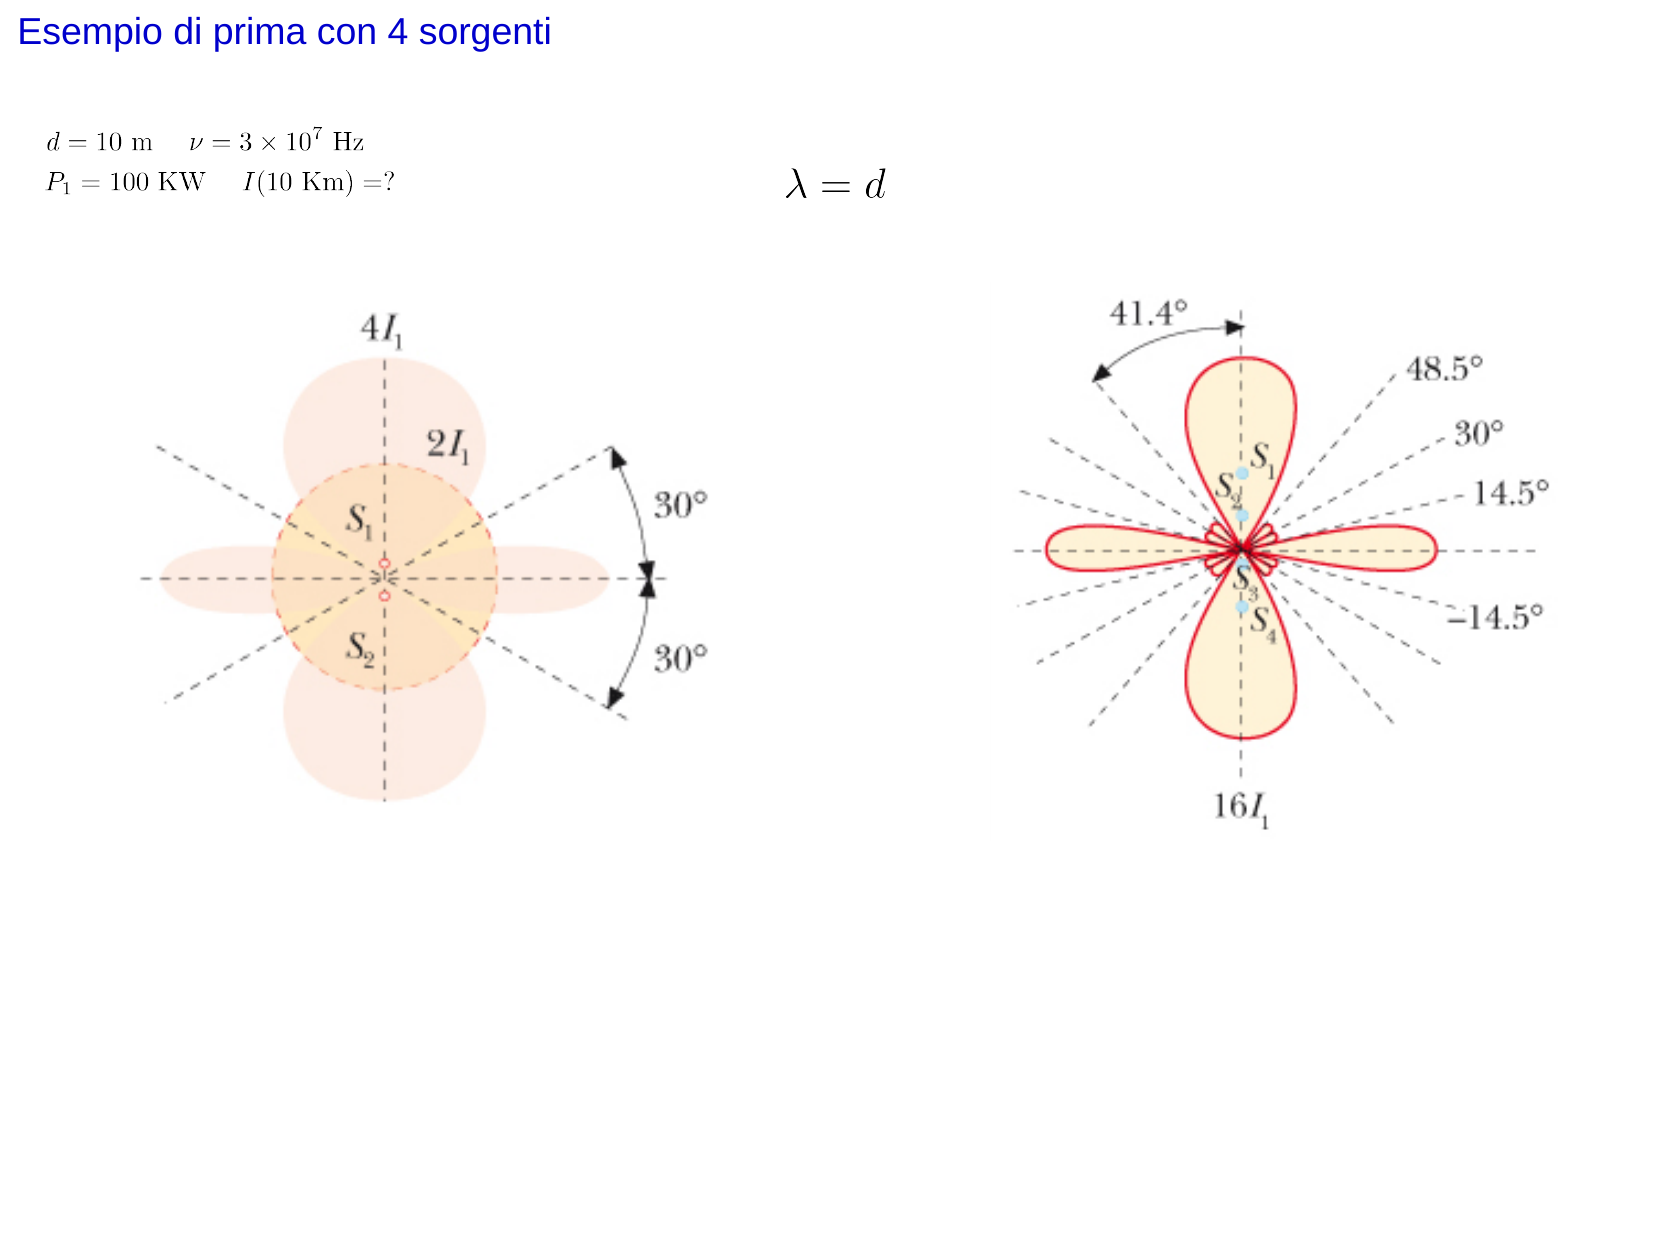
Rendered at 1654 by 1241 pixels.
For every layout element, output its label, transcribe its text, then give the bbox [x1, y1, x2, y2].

text_box Esempio di prima con 4 sorgenti [2, 3, 736, 61]
picture [786, 166, 887, 198]
picture [134, 304, 720, 819]
picture [989, 282, 1569, 841]
picture [45, 123, 396, 197]
